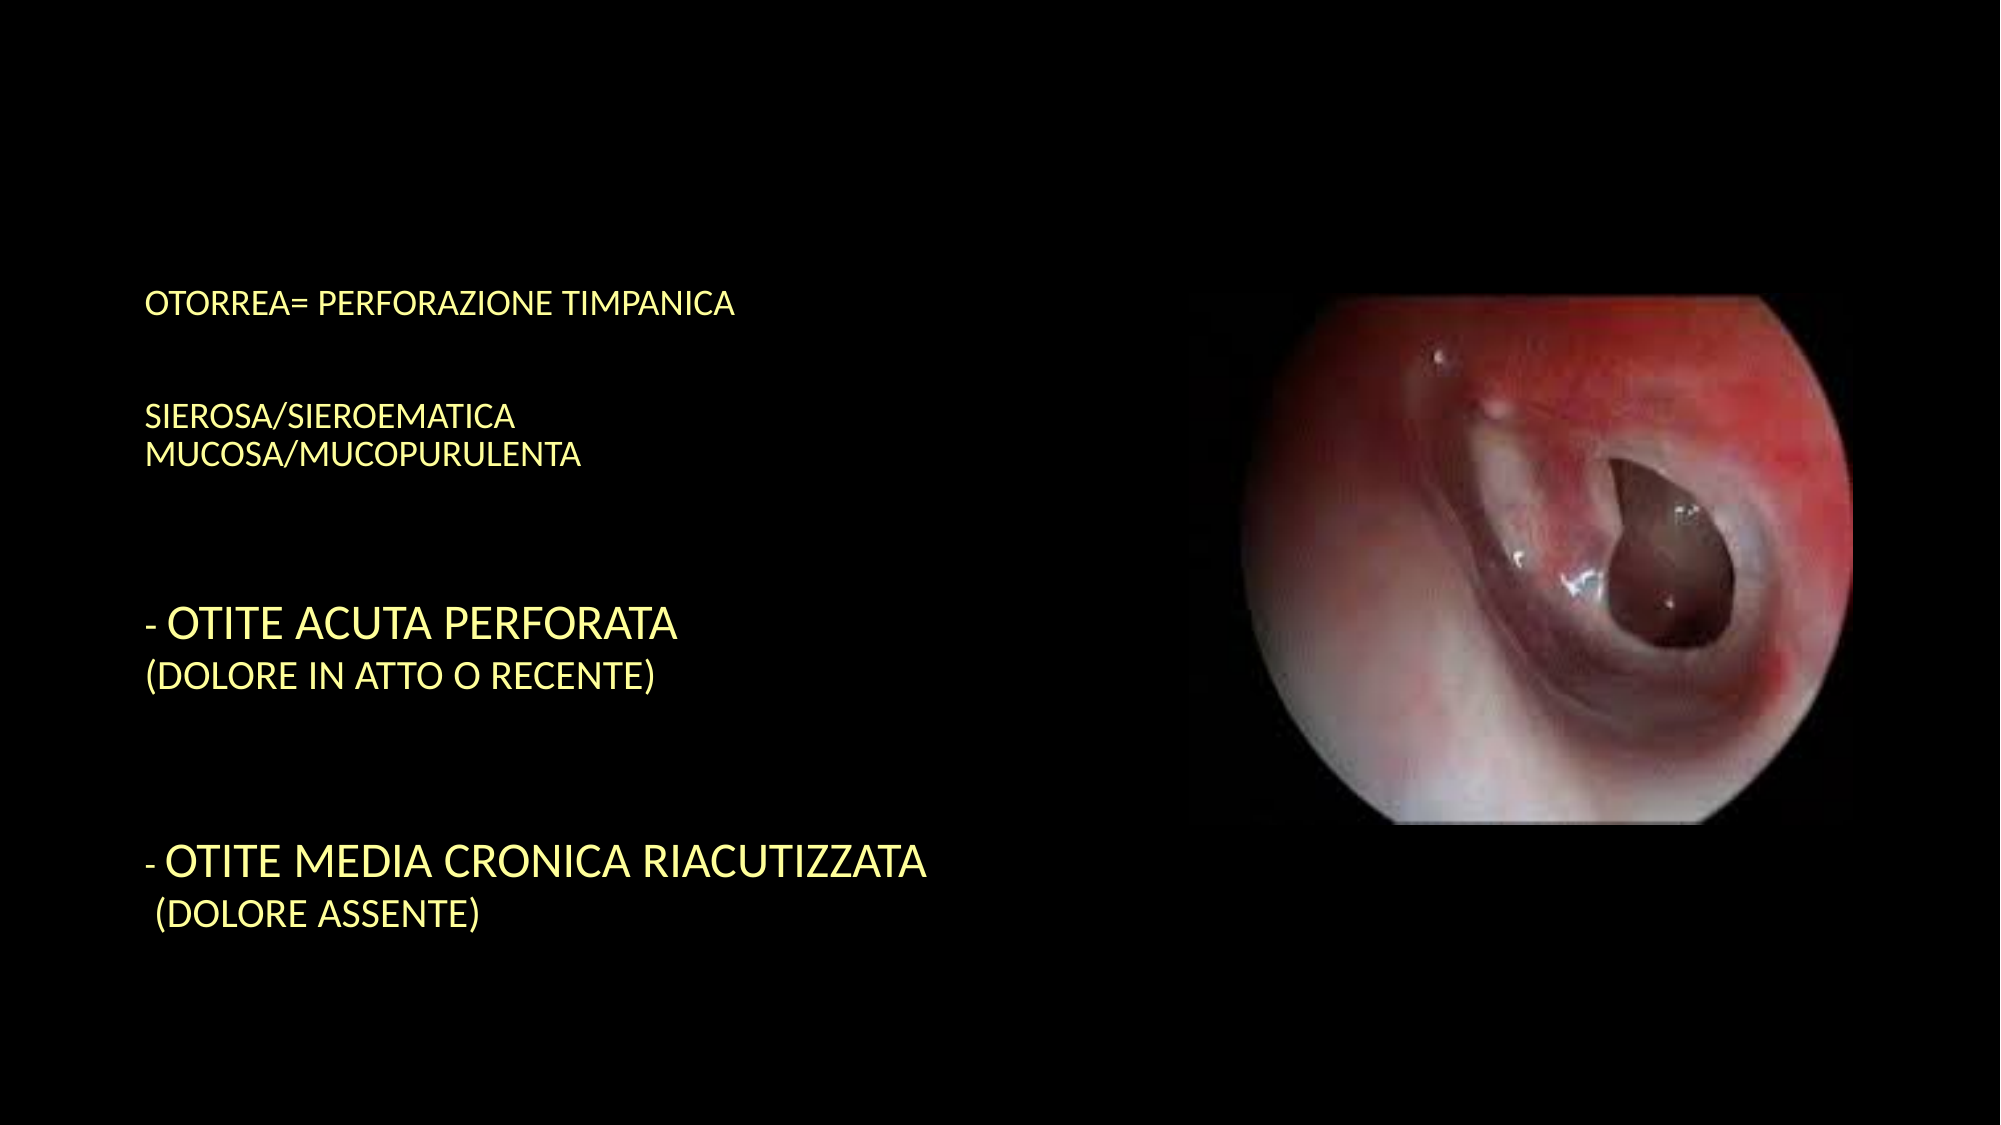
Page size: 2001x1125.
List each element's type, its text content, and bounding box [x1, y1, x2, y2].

picture [1189, 293, 1853, 825]
text_box OTORREA= PERFORAZIONE TIMPANICA SIEROSA/SIEROEMATICA MUCOSA/MUCOPURULENTA - OTITE ACUTA PERFORATA (DOLORE IN ATTO O RECENTE)‏ - OTITE MEDIA CRONICA RIACUTIZZATA (DOLORE ASSENTE)‏ [129, 242, 1075, 1068]
